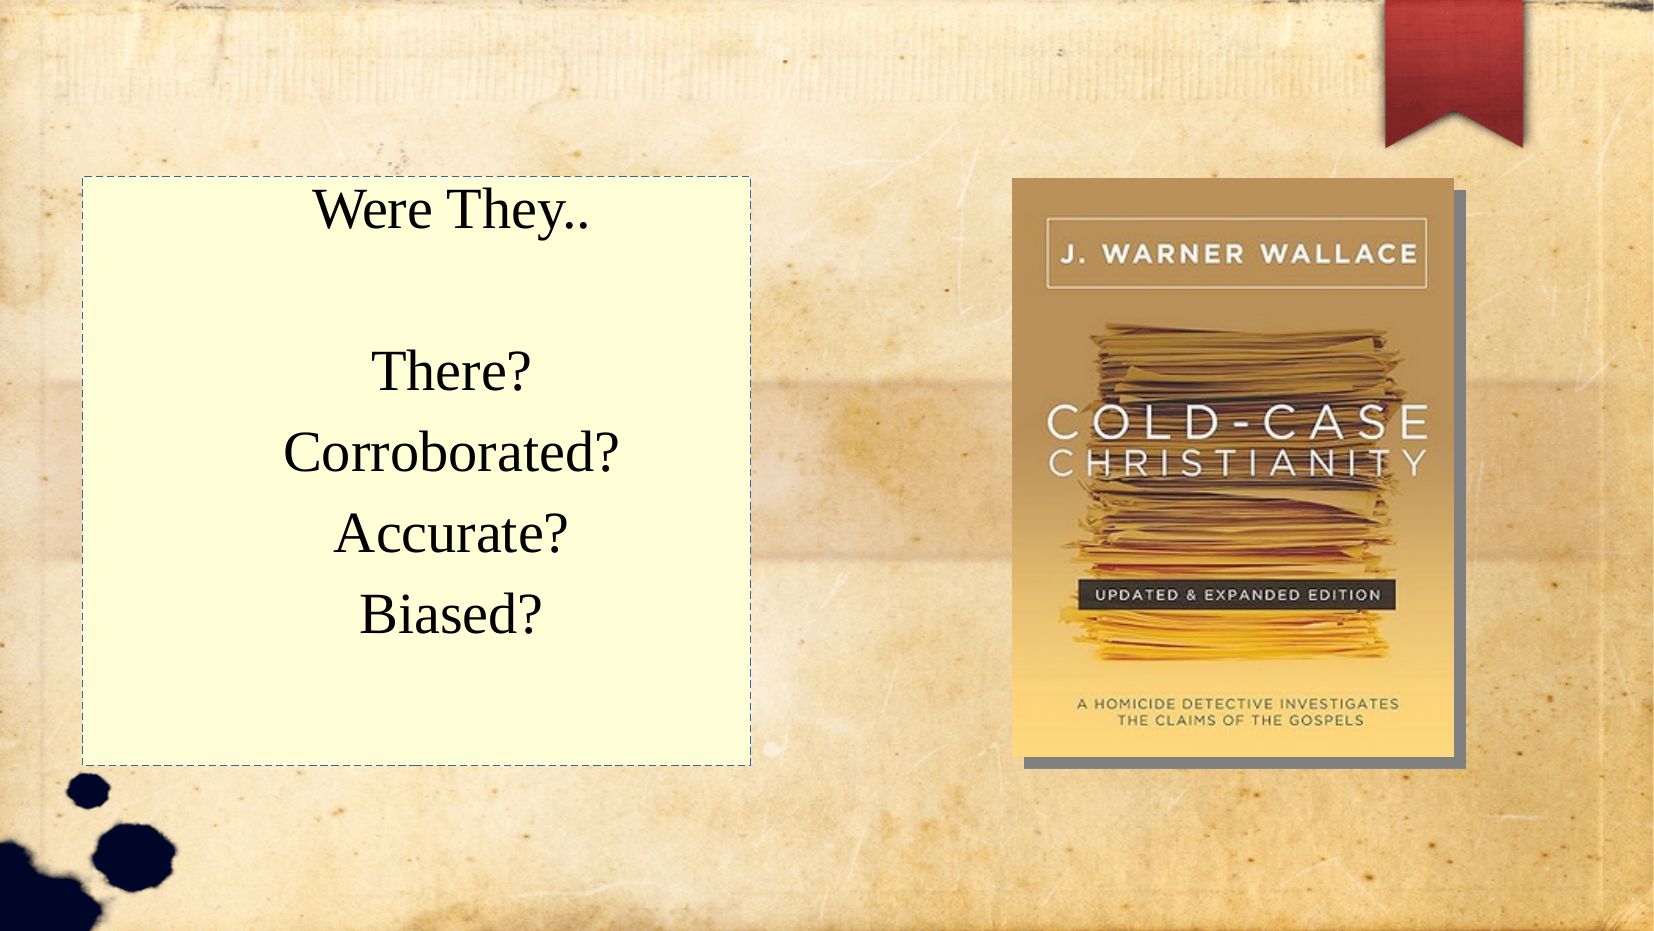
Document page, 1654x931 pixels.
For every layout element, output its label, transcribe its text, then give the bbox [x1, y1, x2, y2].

list Were They.. There? Corroborated? Accurate? Biased? [82, 176, 751, 766]
picture [0, 0, 1654, 931]
